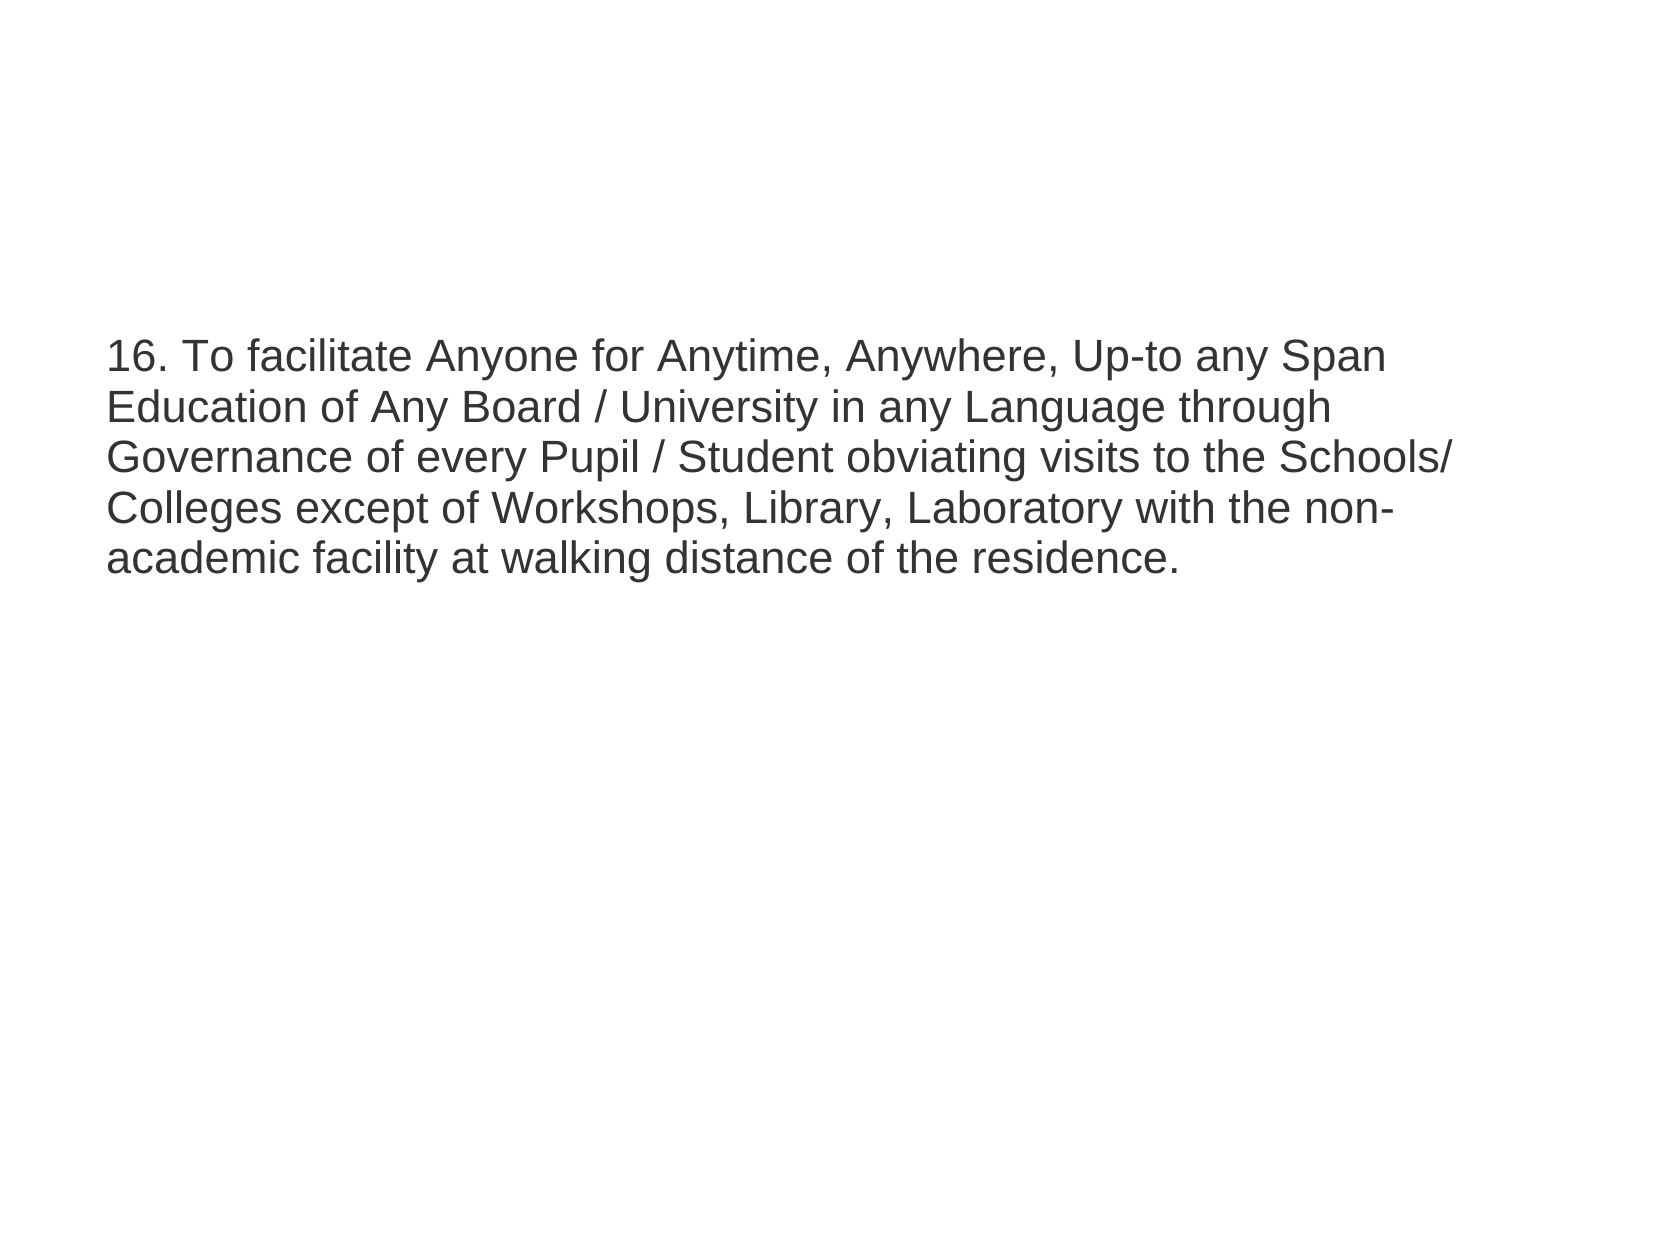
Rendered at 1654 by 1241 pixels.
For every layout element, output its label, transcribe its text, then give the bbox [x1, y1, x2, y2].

list 16. To facilitate Anyone for Anytime, Anywhere, Up-to any Span Education of Any Board / University in any Language through Governance of every Pupil / Student obviating visits to the Schools/ Colleges except of Workshops, Library, Laboratory with the non-academic facility at walking distance of the residence. [106, 330, 1465, 981]
